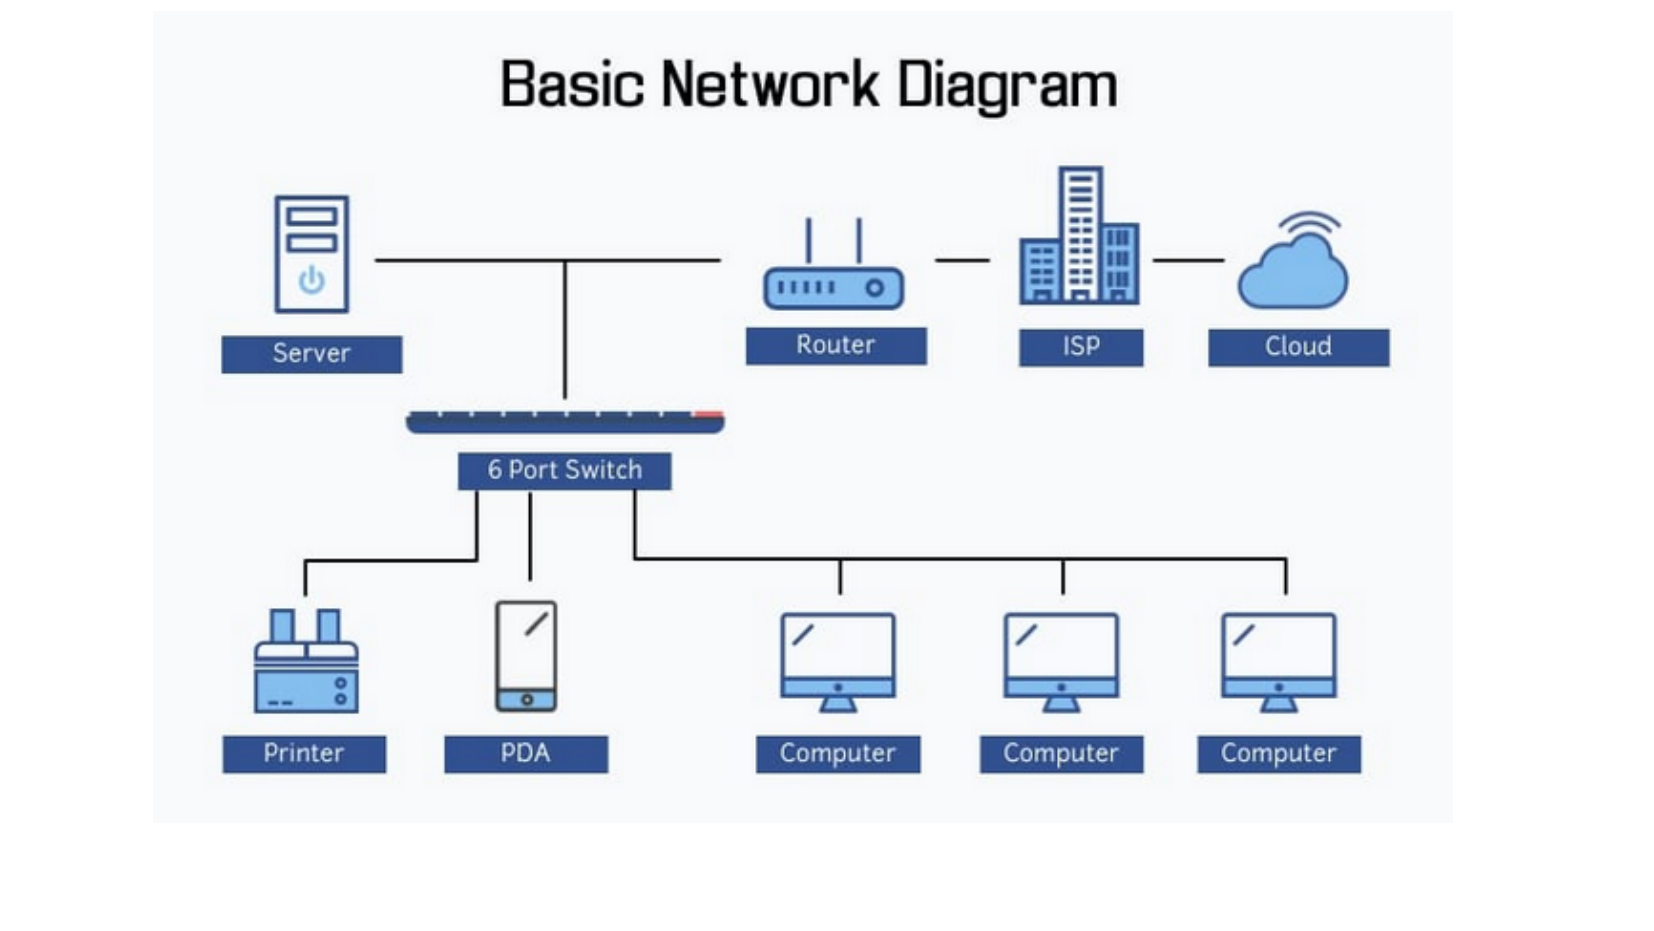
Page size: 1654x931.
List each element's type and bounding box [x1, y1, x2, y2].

picture [153, 11, 1453, 823]
